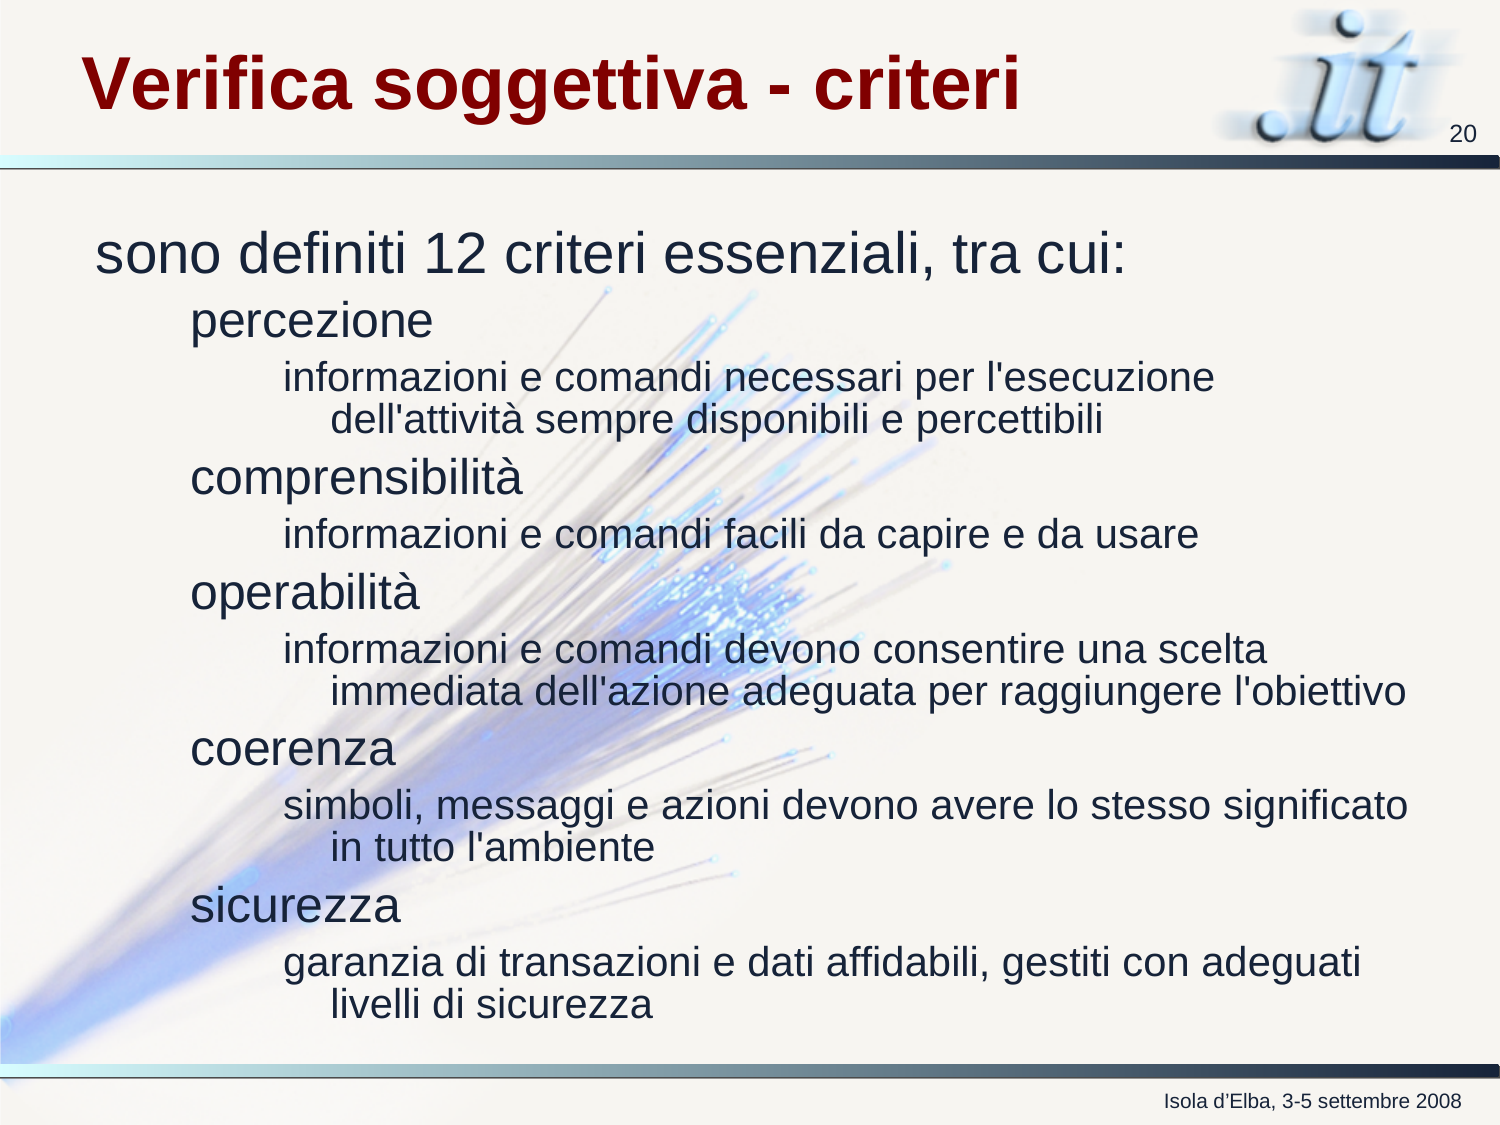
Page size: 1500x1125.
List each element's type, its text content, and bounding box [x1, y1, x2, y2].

picture [0, 170, 1500, 1066]
title Verifica soggettiva - criteri [81, 25, 1198, 148]
picture [0, 0, 1500, 157]
picture [0, 1079, 1500, 1125]
list sono definiti 12 criteri essenziali, tra cui: percezione informazioni e comandi necessari per l'esecuzione dell'attività sempre disponibili e percettibili comprensibilità informazioni e comandi facili da capire e da usare operabilità informazioni e comandi devono consentire una scelta immediata dell'azione adeguata per raggiungere l'obiettivo coerenza simboli, messaggi e azioni devono avere lo stesso significato in tutto l'ambiente sicurezza garanzia di transazioni e dati affidabili, gestiti con adeguati livelli di sicurezza [81, 219, 1425, 1063]
